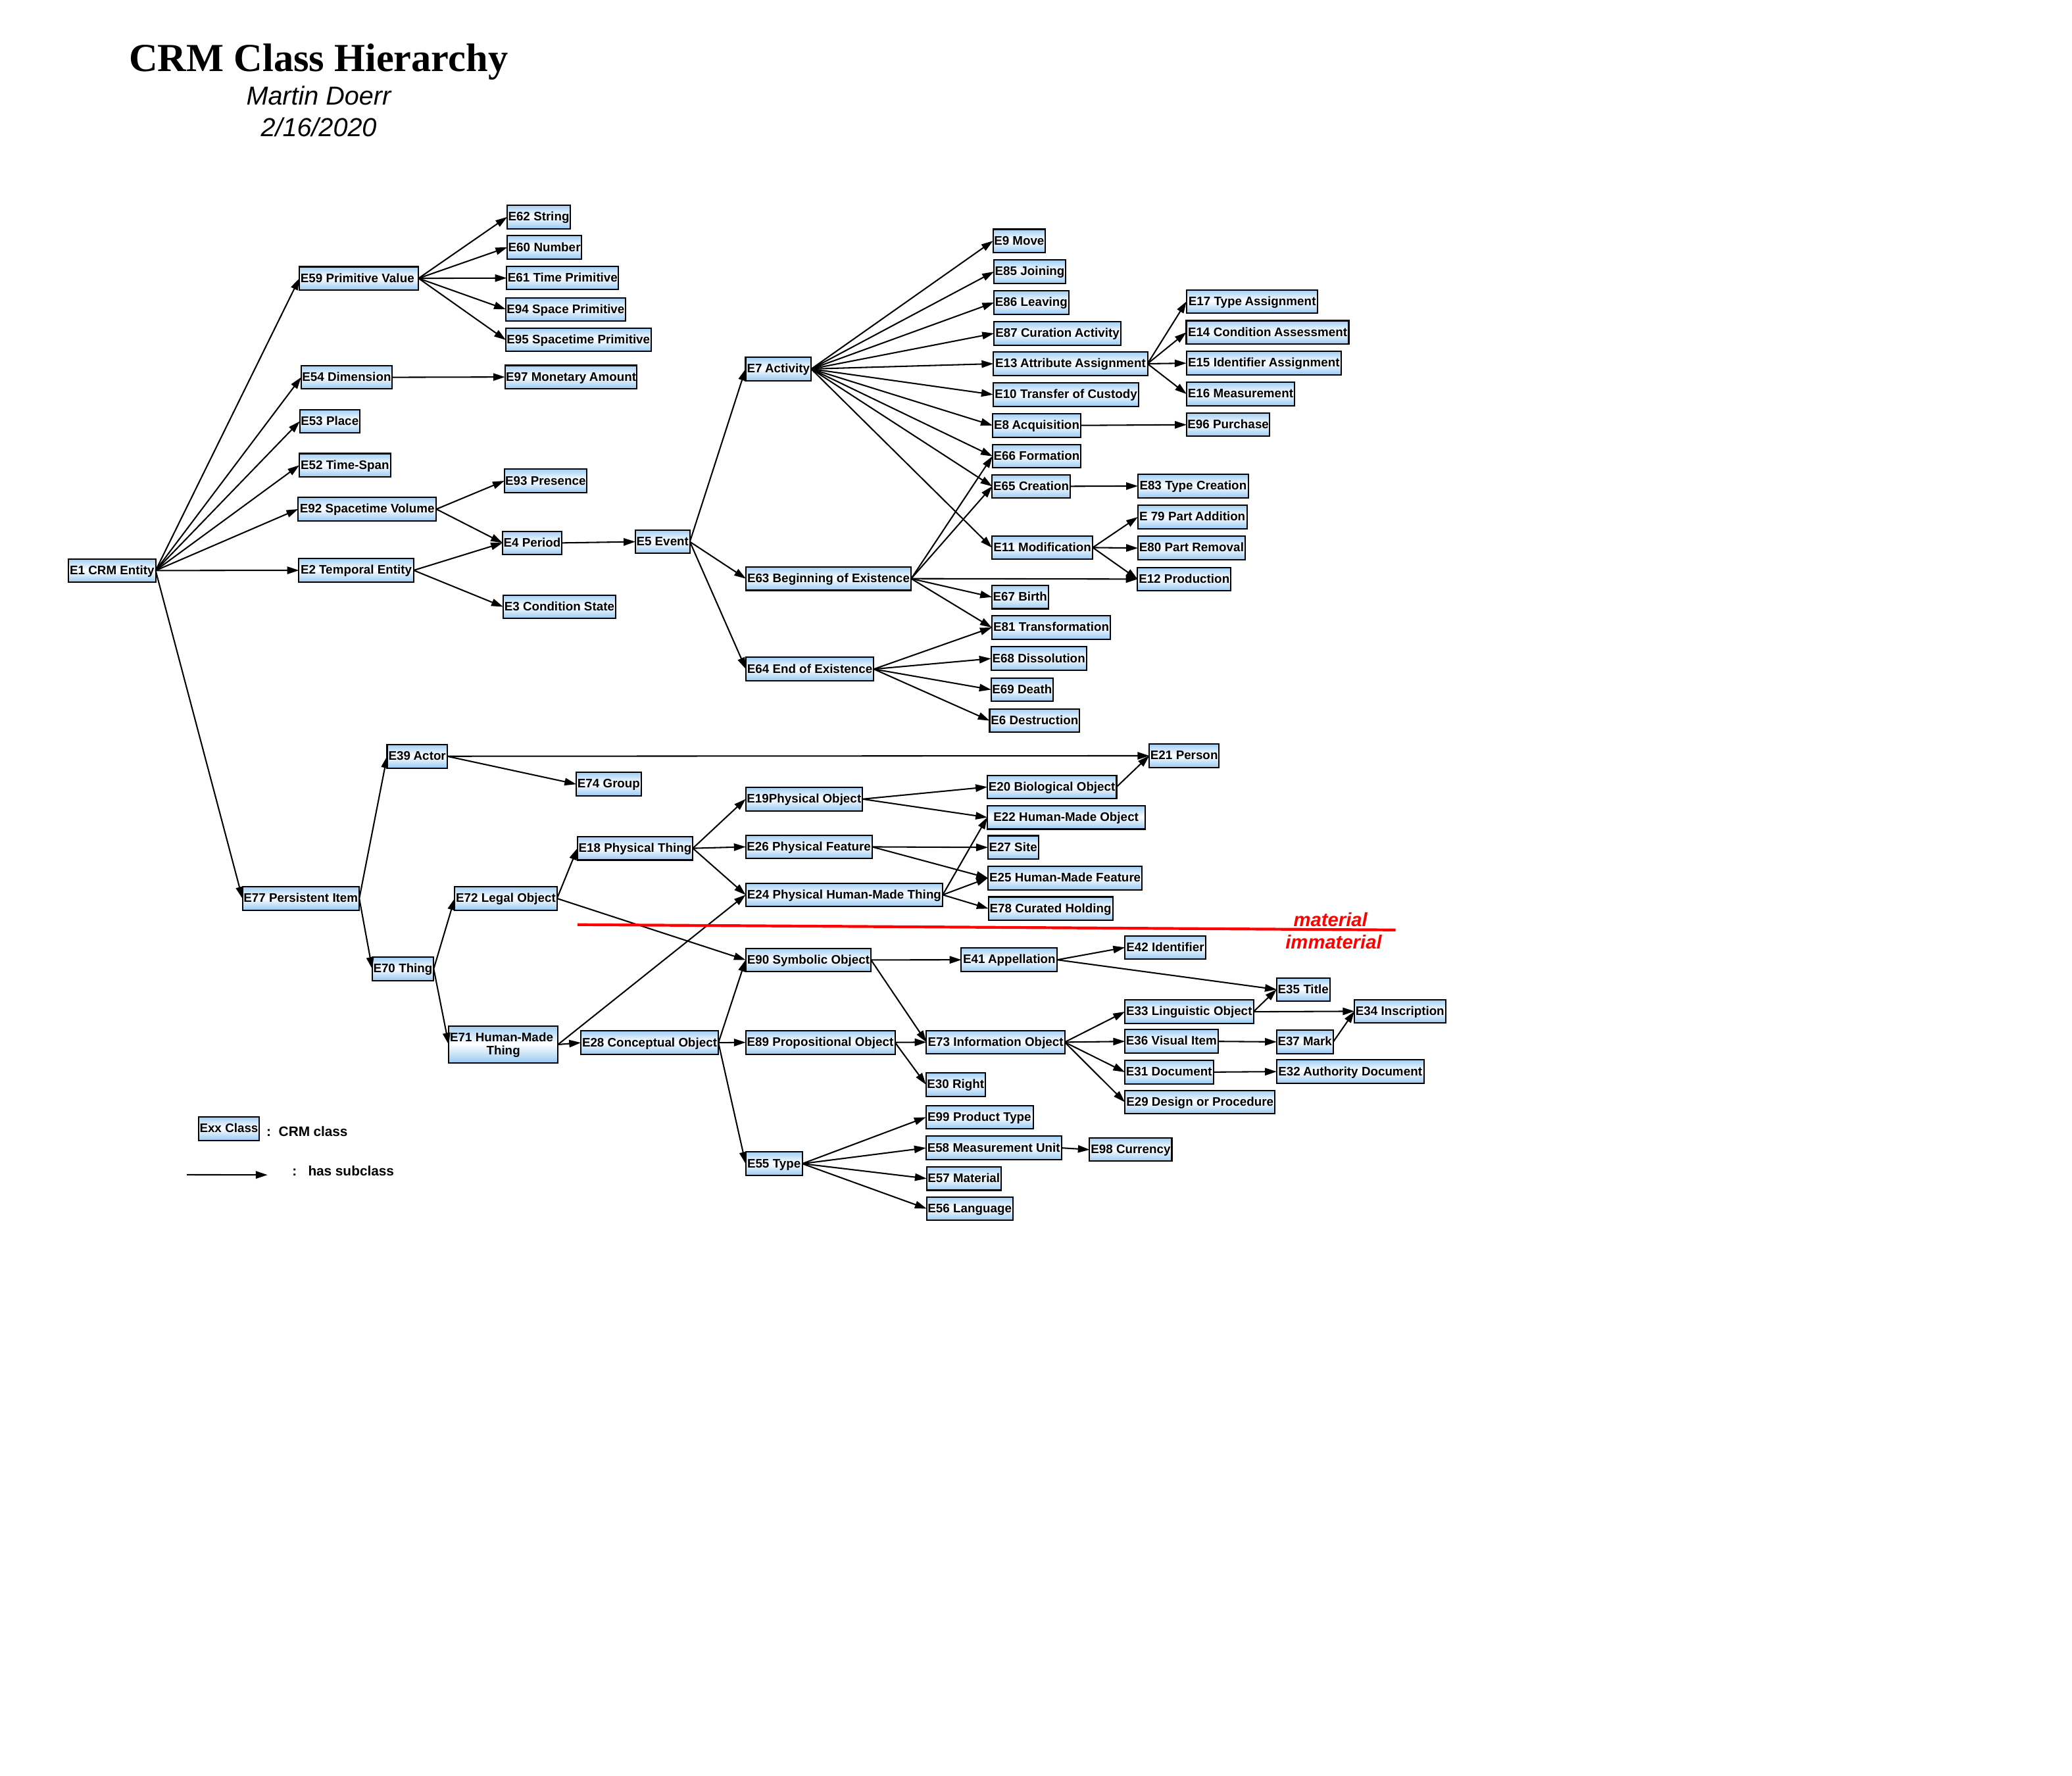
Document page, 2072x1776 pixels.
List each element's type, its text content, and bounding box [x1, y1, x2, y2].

text_box E69 Death [991, 678, 1054, 702]
text_box E54 Dimension [301, 366, 392, 389]
text_box E66 Formation [992, 444, 1081, 468]
text_box E19Physical Object [745, 787, 863, 811]
text_box E62 String [507, 205, 570, 229]
text_box E1 CRM Entity [68, 558, 156, 583]
text_box E8 Acquisition [992, 413, 1081, 437]
text_box E34 Inscription [1354, 999, 1446, 1024]
text_box E30 Right [925, 1072, 985, 1097]
text_box E2 Temporal Entity [299, 558, 414, 582]
text_box E9 Move [993, 229, 1046, 253]
text_box E13 Attribute Assignment [993, 352, 1148, 376]
text_box E80 Part Removal [1137, 536, 1245, 560]
text_box E6 Destruction [989, 708, 1080, 733]
text_box Exx Class [198, 1116, 260, 1141]
text_box E70 Thing [372, 957, 434, 981]
text_box E63 Beginning of Existence [745, 566, 912, 591]
text_box E32 Authority Document [1276, 1060, 1424, 1083]
text_box immaterial [1275, 924, 1400, 958]
text_box E90 Symbolic Object [745, 948, 872, 972]
text_box E68 Dissolution [991, 647, 1087, 671]
text_box E41 Appellation [961, 948, 1058, 972]
text_box E81 Transformation [991, 616, 1111, 639]
text_box E83 Type Creation [1137, 474, 1248, 498]
text_box E17 Type Assignment [1186, 289, 1318, 314]
text_box E92 Spacetime Volume [298, 497, 437, 521]
text_box E10 Transfer of Custody [993, 383, 1139, 407]
text_box E59 Primitive Value [299, 266, 418, 290]
text_box : has subclass [282, 1157, 407, 1185]
text_box E28 Conceptual Object [580, 1031, 719, 1055]
text_box E33 Linguistic Object [1125, 1000, 1254, 1024]
text_box E25 Human-Made Feature [987, 866, 1143, 890]
text_box E55 Type [745, 1152, 802, 1175]
text_box E77 Persistent Item [242, 887, 360, 910]
text_box E93 Presence [505, 469, 587, 493]
text_box E27 Site [987, 835, 1039, 860]
text_box E96 Purchase [1187, 413, 1270, 436]
text_box E20 Biological Object [987, 775, 1117, 799]
text_box E97 Monetary Amount [505, 365, 637, 389]
text_box E 79 Part Addition [1137, 505, 1247, 529]
text_box E64 End of Existence [745, 657, 874, 681]
text_box E60 Number [507, 235, 581, 259]
text_box E94 Space Primitive [506, 298, 626, 321]
text_box E57 Material [926, 1166, 1002, 1191]
text_box E98 Currency [1089, 1138, 1172, 1161]
text_box E37 Mark [1276, 1030, 1333, 1054]
text_box E73 Information Object [926, 1030, 1065, 1054]
text_box E15 Identifier Assignment [1186, 351, 1342, 376]
text_box E24 Physical Human-Made Thing [745, 883, 943, 907]
text_box E61 Time Primitive [506, 266, 618, 289]
text_box E5 Event [635, 530, 690, 554]
text_box E29 Design or Procedure [1125, 1090, 1275, 1114]
text_box E14 Condition Assessment [1186, 320, 1349, 345]
text_box E72 Legal Object [455, 887, 557, 910]
text_box E22 Human-Made Object [987, 805, 1145, 829]
text_box E21 Person [1149, 744, 1220, 768]
text_box E86 Leaving [994, 291, 1069, 314]
text_box E12 Production [1137, 567, 1231, 591]
text_box E18 Physical Thing [577, 836, 693, 860]
text_box E26 Physical Feature [745, 835, 872, 859]
text_box E65 Creation [992, 474, 1071, 499]
text_box E67 Birth [991, 585, 1049, 609]
text_box E89 Propositional Object [745, 1030, 895, 1054]
text_box : CRM class [257, 1117, 360, 1145]
text_box E16 Measurement [1186, 382, 1295, 406]
text_box E7 Activity [745, 357, 812, 381]
text_box E78 Curated Holding [988, 897, 1113, 921]
text_box material [1283, 902, 1385, 924]
text_box E58 Measurement Unit [925, 1136, 1062, 1160]
text_box E53 Place [299, 409, 360, 433]
text_box E99 Product Type [926, 1106, 1033, 1129]
text_box E74 Group [576, 772, 641, 796]
text_box E56 Language [926, 1196, 1013, 1221]
text_box E85 Joining [993, 260, 1066, 284]
text_box E36 Visual Item [1125, 1029, 1218, 1054]
text_box CRM Class Hierarchy Martin Doerr 2/16/2020 [117, 26, 520, 148]
text_box E52 Time-Span [299, 453, 391, 478]
text_box E11 Modification [991, 535, 1093, 560]
text_box E39 Actor [387, 744, 447, 768]
text_box E42 Identifier [1125, 935, 1206, 960]
text_box E71 Human-Made Thing [449, 1025, 558, 1064]
text_box E4 Period [502, 531, 562, 555]
text_box E95 Spacetime Primitive [506, 328, 651, 351]
text_box E87 Curation Activity [993, 322, 1122, 345]
text_box E3 Condition State [503, 595, 616, 619]
text_box E31 Document [1125, 1060, 1214, 1084]
text_box E35 Title [1276, 977, 1330, 1002]
